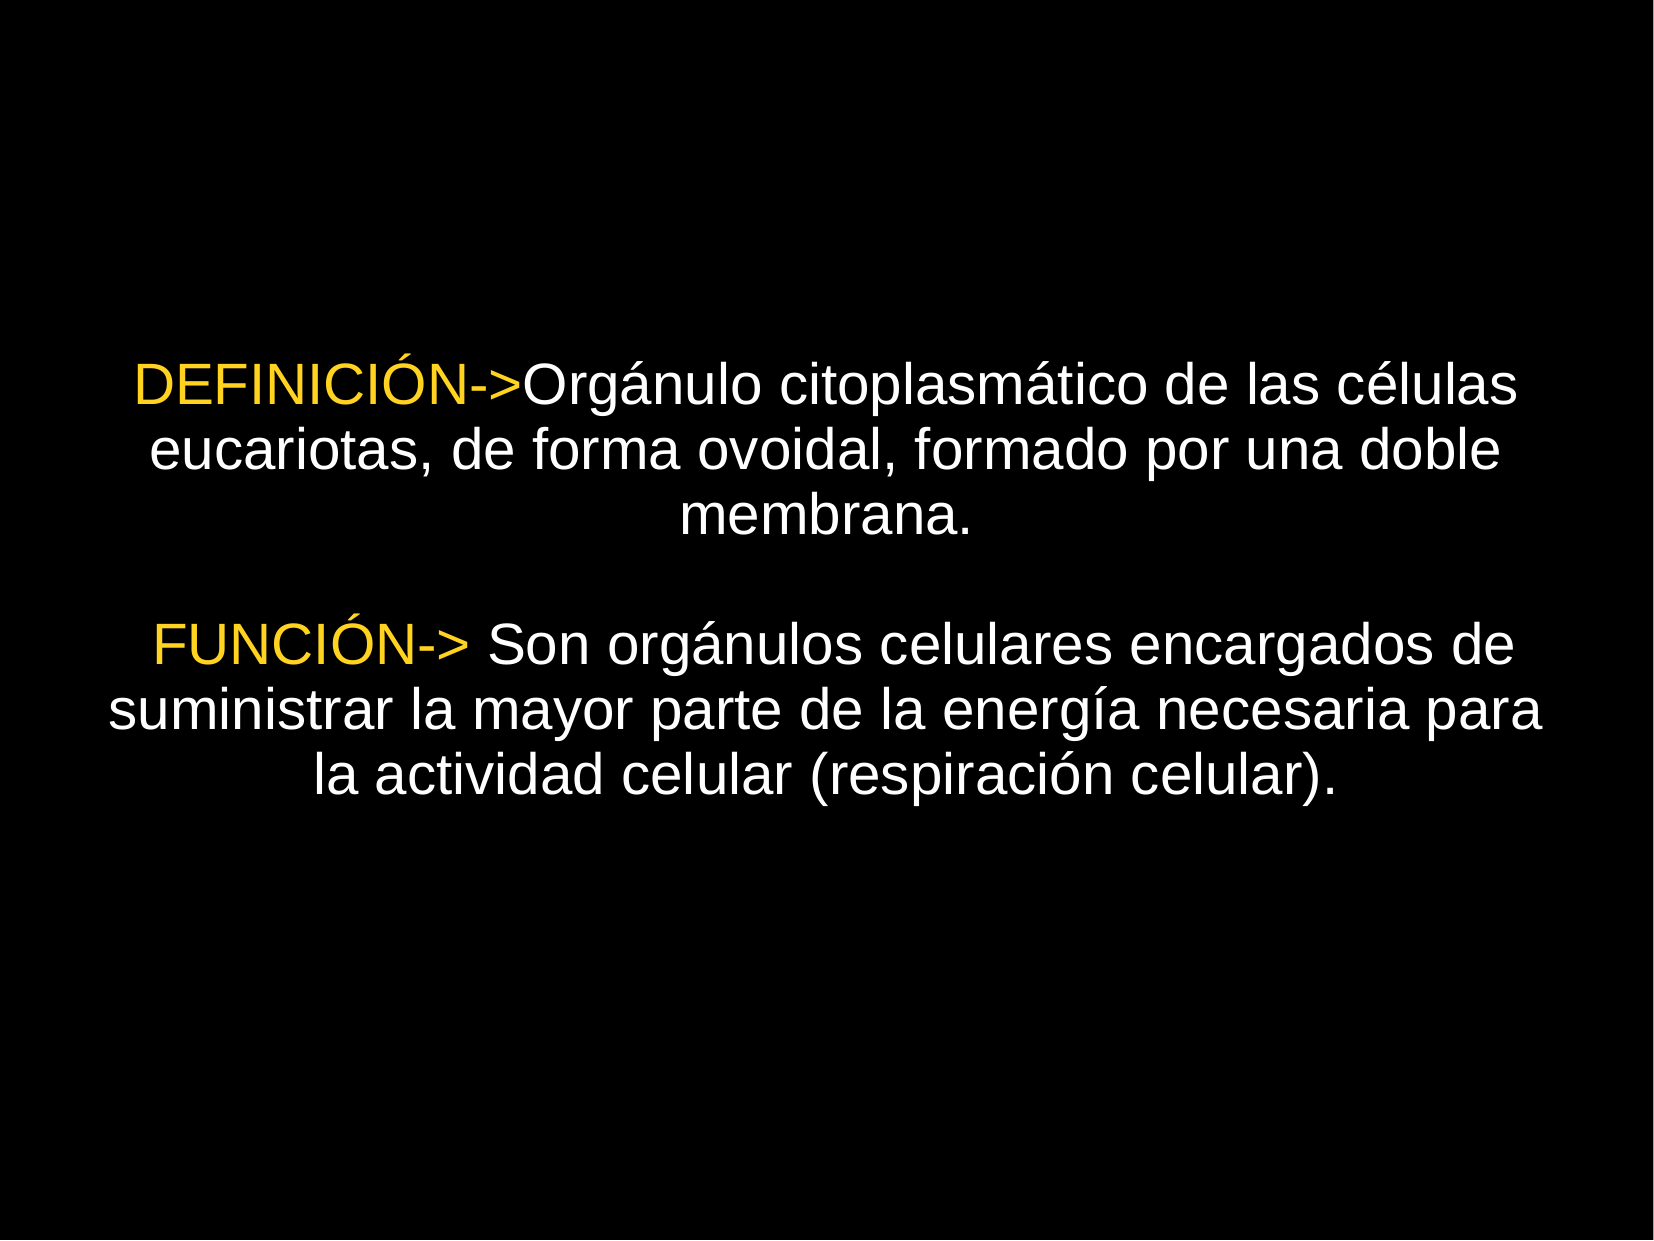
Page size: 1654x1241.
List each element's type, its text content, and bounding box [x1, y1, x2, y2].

subtitle DEFINICIÓN->Orgánulo citoplasmático de las células eucariotas, de forma ovoidal, formado por una doble membrana. FUNCIÓN-> Son orgánulos celulares encargados de suministrar la mayor parte de la energía necesaria para la actividad celular (respiración celular). [82, 49, 1571, 1109]
